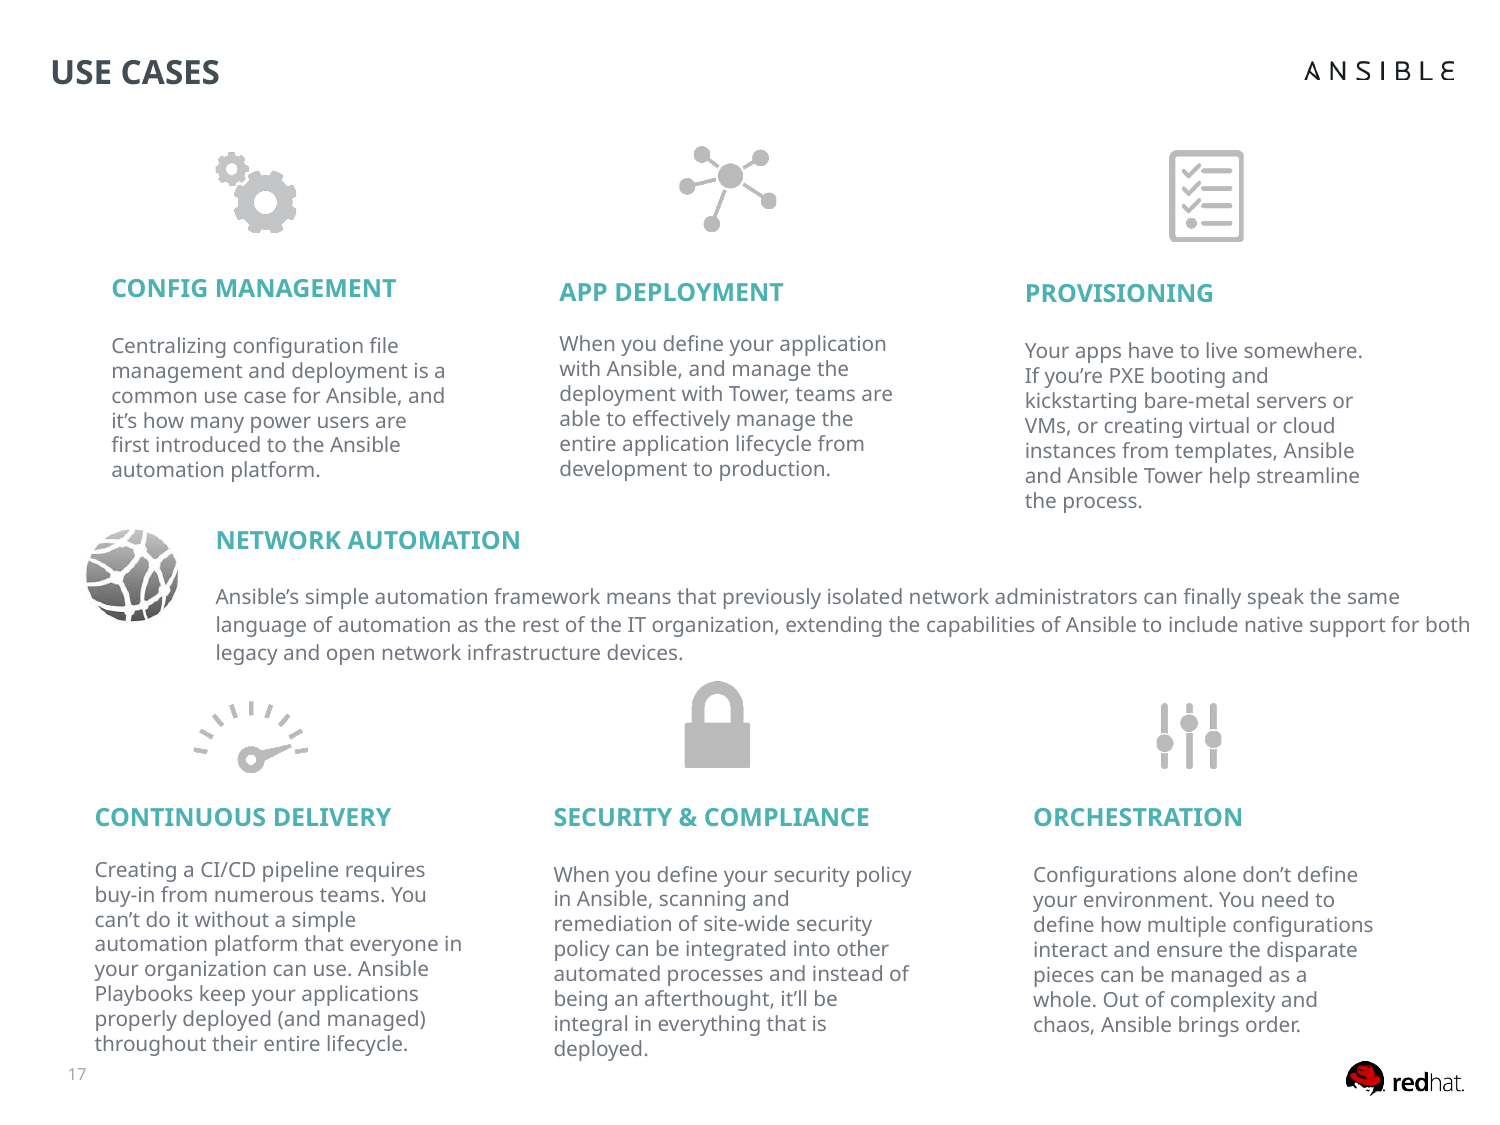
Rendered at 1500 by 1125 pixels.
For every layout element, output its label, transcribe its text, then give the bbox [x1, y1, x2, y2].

picture [82, 525, 182, 625]
text_box SECURITY & COMPLIANCE When you define your security policy in Ansible, scanning and remediation of site-wide security policy can be integrated into other automated processes and instead of being an afterthought, it’ll be integral in everything that is deployed. [538, 810, 928, 1069]
picture [1169, 150, 1244, 242]
text_box USE CASES [35, 44, 1180, 106]
picture [215, 152, 297, 233]
text_box CONTINUOUS DELIVERY Creating a CI/CD pipeline requires buy-in from numerous teams. You can’t do it without a simple automation platform that everyone in your organization can use. Ansible Playbooks keep your applications properly deployed (and managed) throughout their entire lifecycle. [79, 793, 481, 1064]
picture [679, 146, 777, 232]
picture [193, 701, 200, 773]
text_box PROVISIONING Your apps have to live somewhere. If you’re PXE booting and kickstarting bare-metal servers or VMs, or creating virtual or cloud instances from templates, Ansible and Ansible Tower help streamline the process. [1009, 270, 1388, 515]
picture [1346, 1061, 1464, 1100]
text_box NETWORK AUTOMATION Ansible’s simple automation framework means that previously isolated network administrators can finally speak the same language of automation as the rest of the IT organization, extending the capabilities of Ansible to include native support for both legacy and open network infrastructure devices. [200, 515, 1489, 810]
text_box ORCHESTRATION Configurations alone don’t define your environment. You need to define how multiple configurations interact and ensure the disparate pieces can be managed as a whole. Out of complexity and chaos, Ansible brings order. [1018, 810, 1392, 1045]
text_box CONFIG MANAGEMENT Centralizing configuration file management and deployment is a common use case for Ansible, and it’s how many power users are first introduced to the Ansible automation platform. [96, 264, 464, 515]
text_box APP DEPLOYMENT When you define your application with Ansible, and manage the deployment with Tower, teams are able to effectively manage the entire application lifecycle from development to production. [544, 268, 923, 489]
